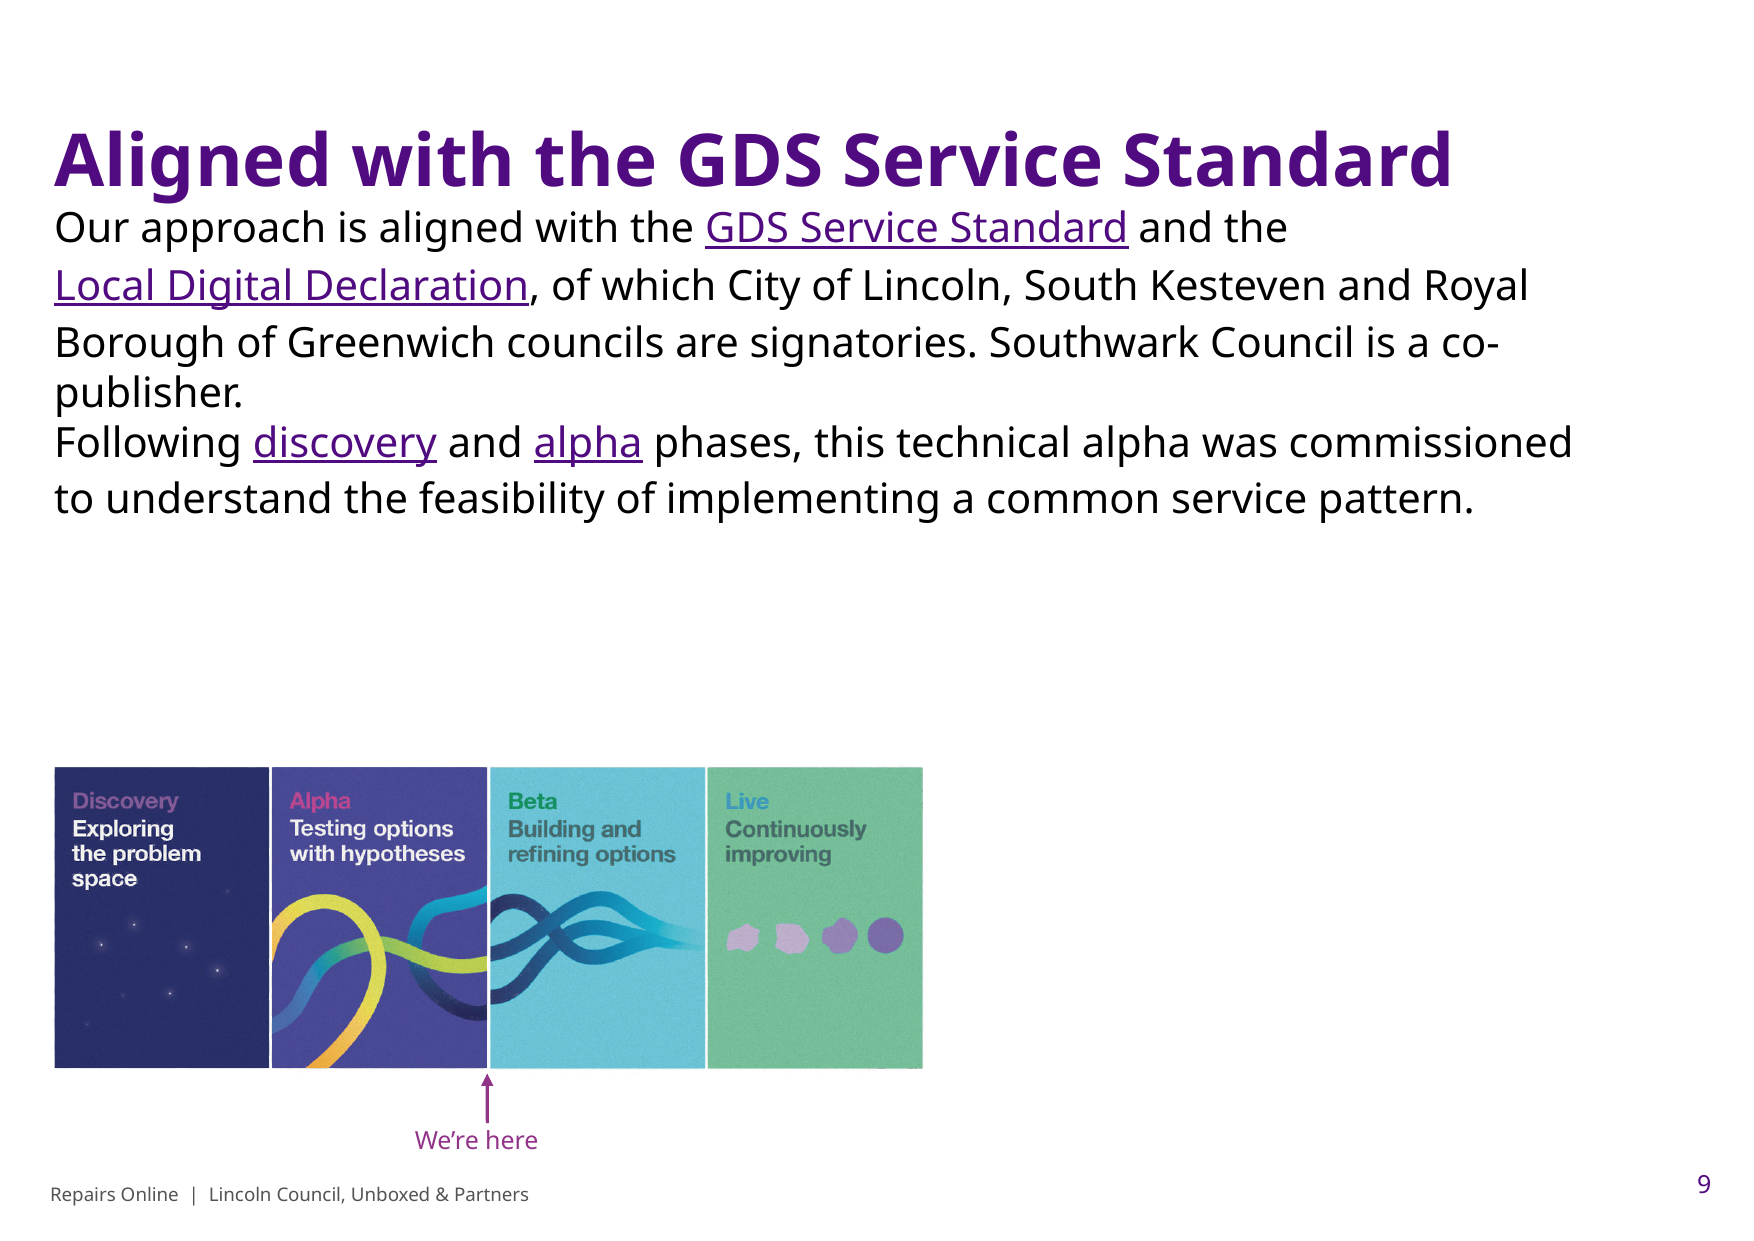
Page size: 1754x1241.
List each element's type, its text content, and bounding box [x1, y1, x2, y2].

picture [50, 762, 925, 1074]
text_box We’re here [336, 1119, 617, 1160]
slide_number <number> [1625, 1138, 1731, 1234]
title Aligned with the GDS Service Standard Our approach is aligned with the GDS Service Standard and the Local Digital Declaration, of which City of Lincoln, South Kesteven and Royal Borough of Greenwich councils are signatories. Southwark Council is a co-publisher. Following discovery and alpha phases, this technical alpha was commissioned to understand the feasibility of implementing a common service pattern. [35, 94, 1619, 1074]
